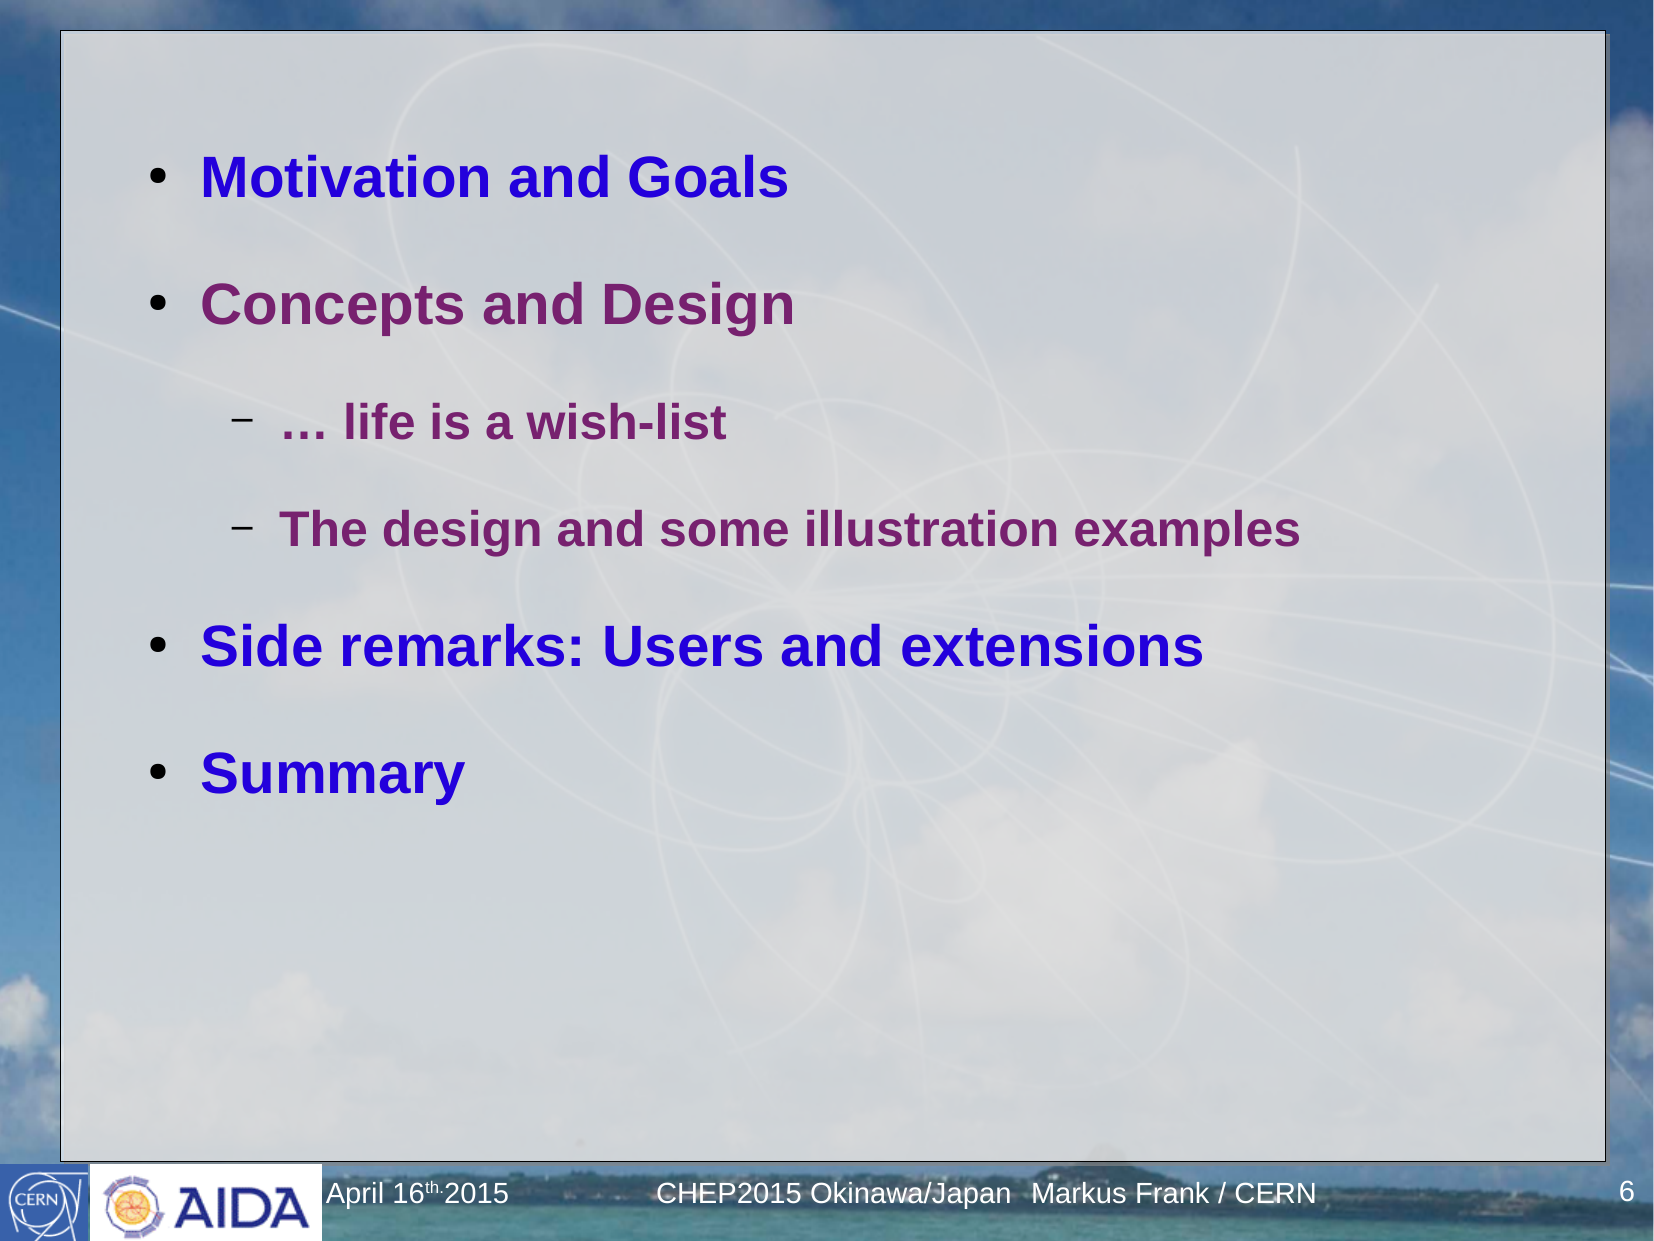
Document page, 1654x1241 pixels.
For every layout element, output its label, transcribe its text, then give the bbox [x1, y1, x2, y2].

picture [0, 0, 1654, 1241]
list Motivation and Goals Concepts and Design … life is a wish-list The design and some illustration examples Side remarks: Users and extensions Summary [129, 112, 1489, 832]
